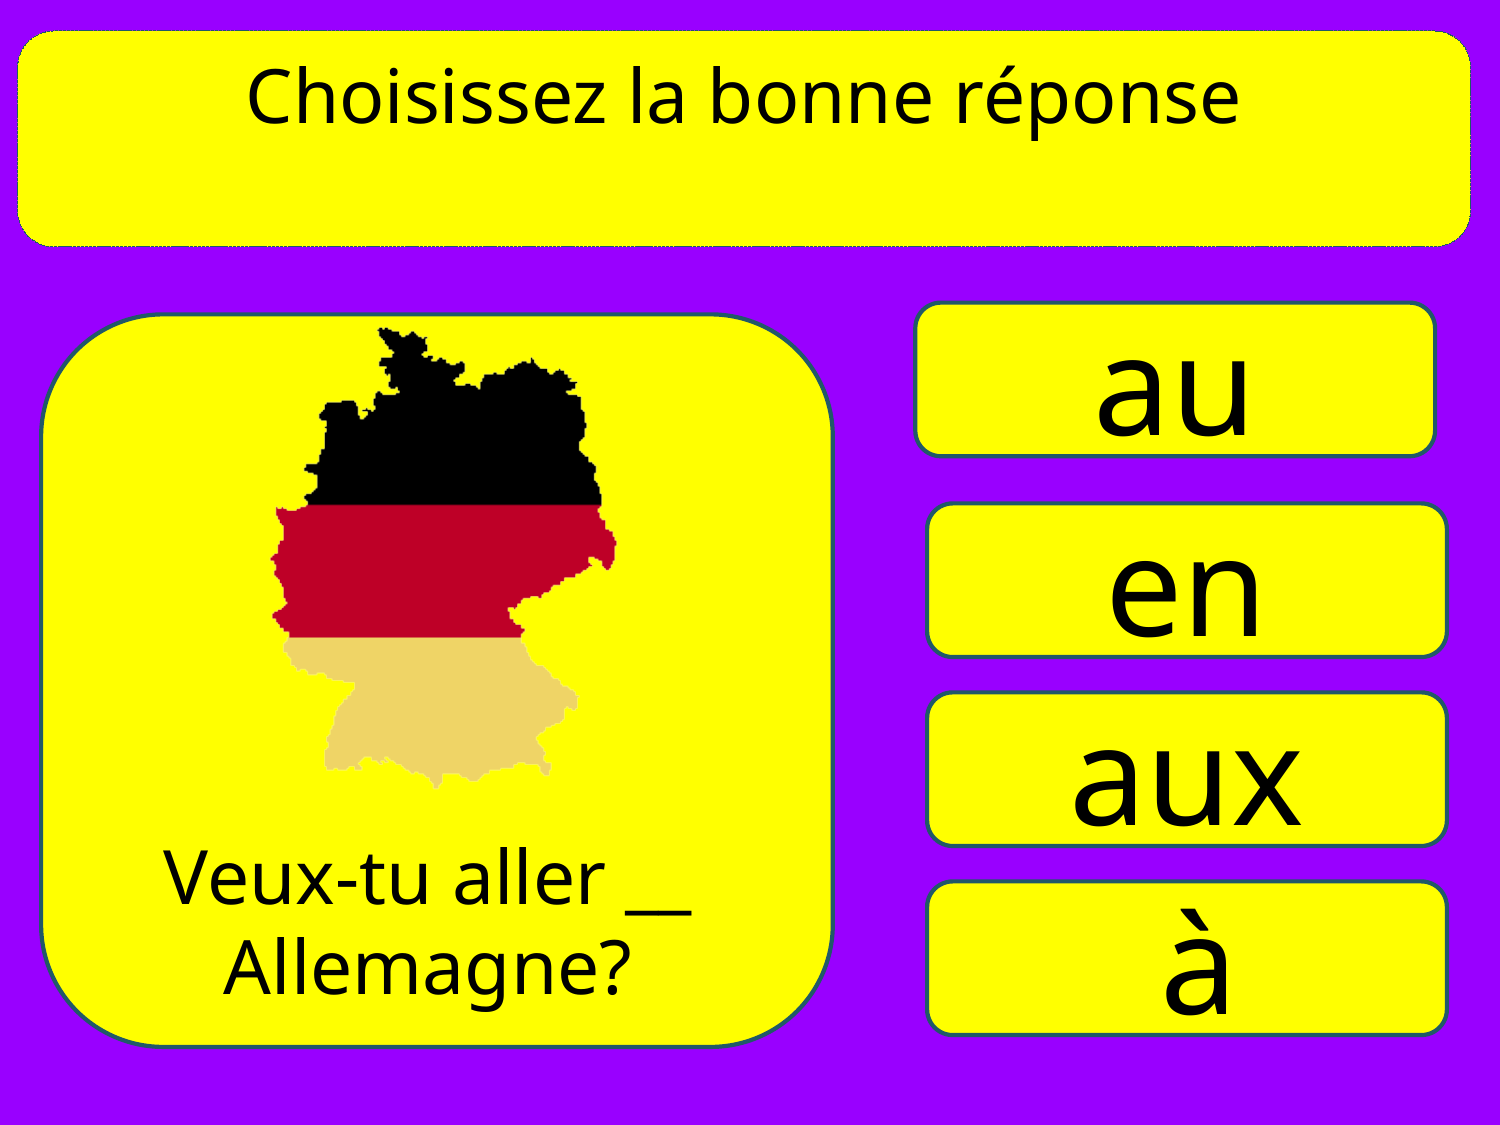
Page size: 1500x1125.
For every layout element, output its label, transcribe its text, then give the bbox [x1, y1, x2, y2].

text_box [927, 503, 986, 658]
text_box Choisissez la bonne réponse [17, 30, 1471, 247]
text_box [41, 314, 833, 822]
text_box [927, 881, 997, 1036]
text_box à [997, 869, 1400, 1050]
text_box [1400, 881, 1447, 1036]
text_box [1388, 503, 1447, 658]
text_box aux [986, 680, 1388, 861]
text_box Veux-tu aller __ Allemagne? [0, 822, 857, 1018]
text_box [1388, 692, 1447, 847]
text_box [927, 692, 986, 847]
text_box en [986, 491, 1388, 672]
text_box [1376, 302, 1436, 457]
text_box [84, 1018, 790, 1047]
text_box au [974, 290, 1376, 471]
text_box [915, 302, 974, 457]
picture [265, 326, 621, 793]
